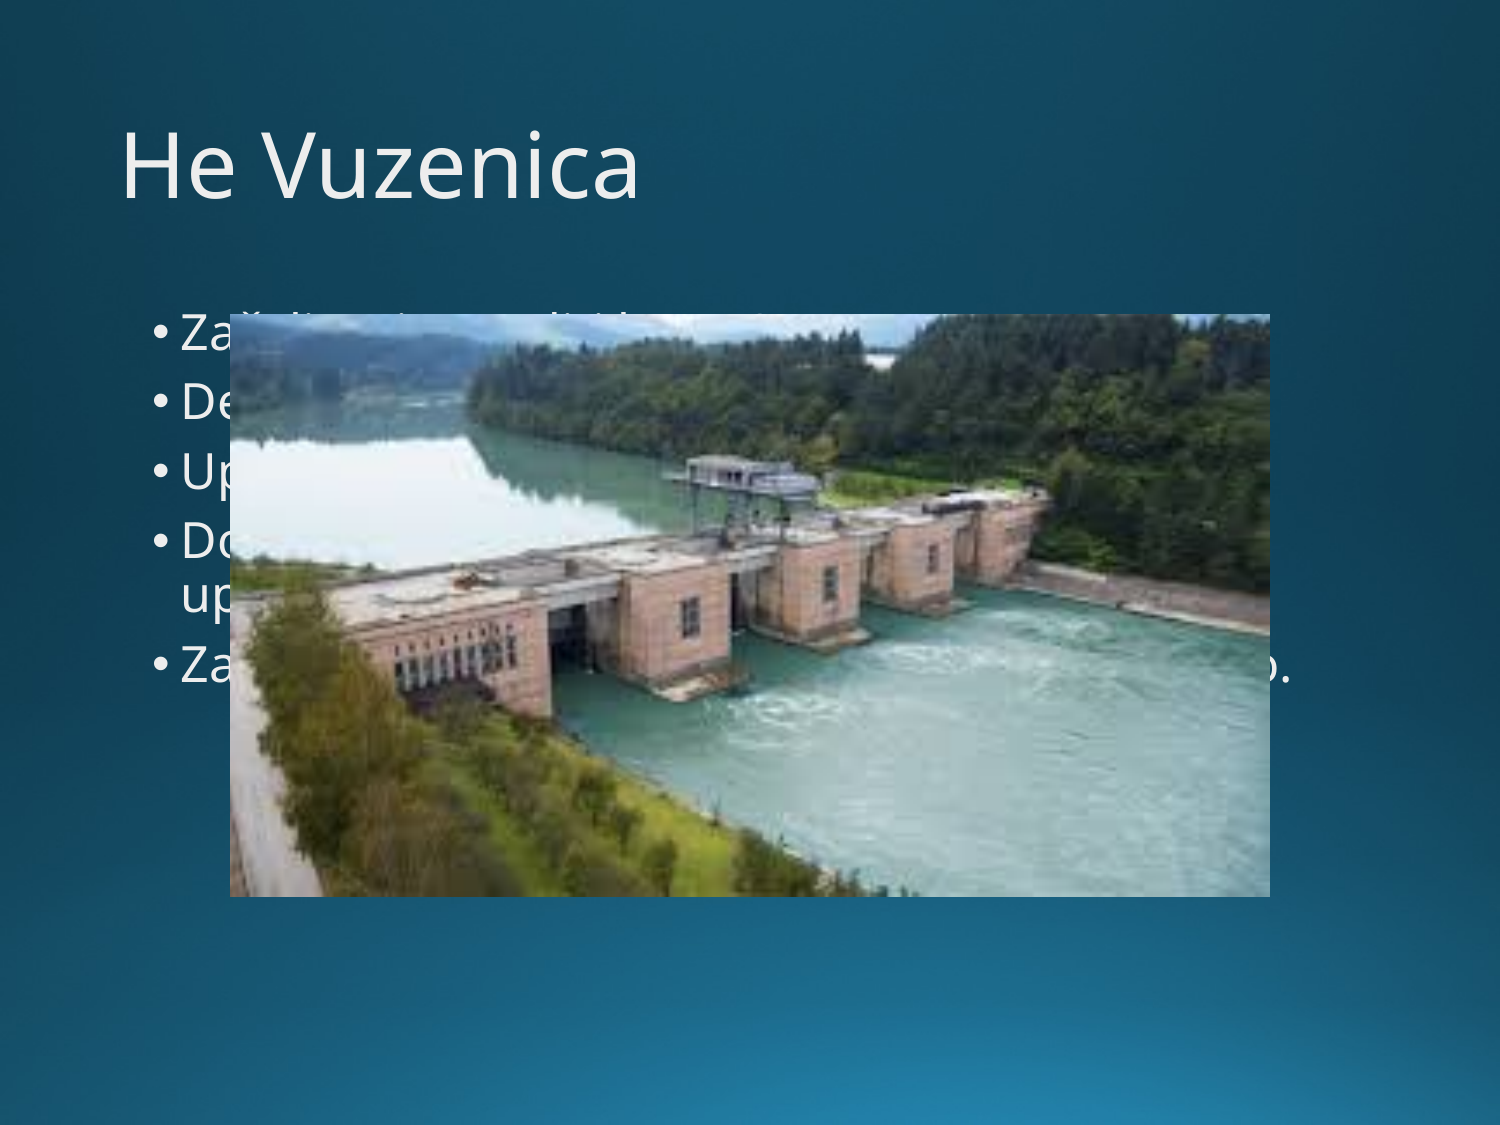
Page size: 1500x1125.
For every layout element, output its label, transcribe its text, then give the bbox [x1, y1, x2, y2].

title He Vuzenica [103, 59, 1397, 278]
picture [0, 0, 1500, 1125]
list Začeli so jo graditi leta 1947. Deluje z največjo močjo 56 MW. Uporablja 3 kaplanove turbine. Dokončana je bila leta 1959 začeli so jo pa uporabljat leta 1953. Za njo so ustvarili umetno akumulacisko jezero. [137, 299, 1397, 1014]
